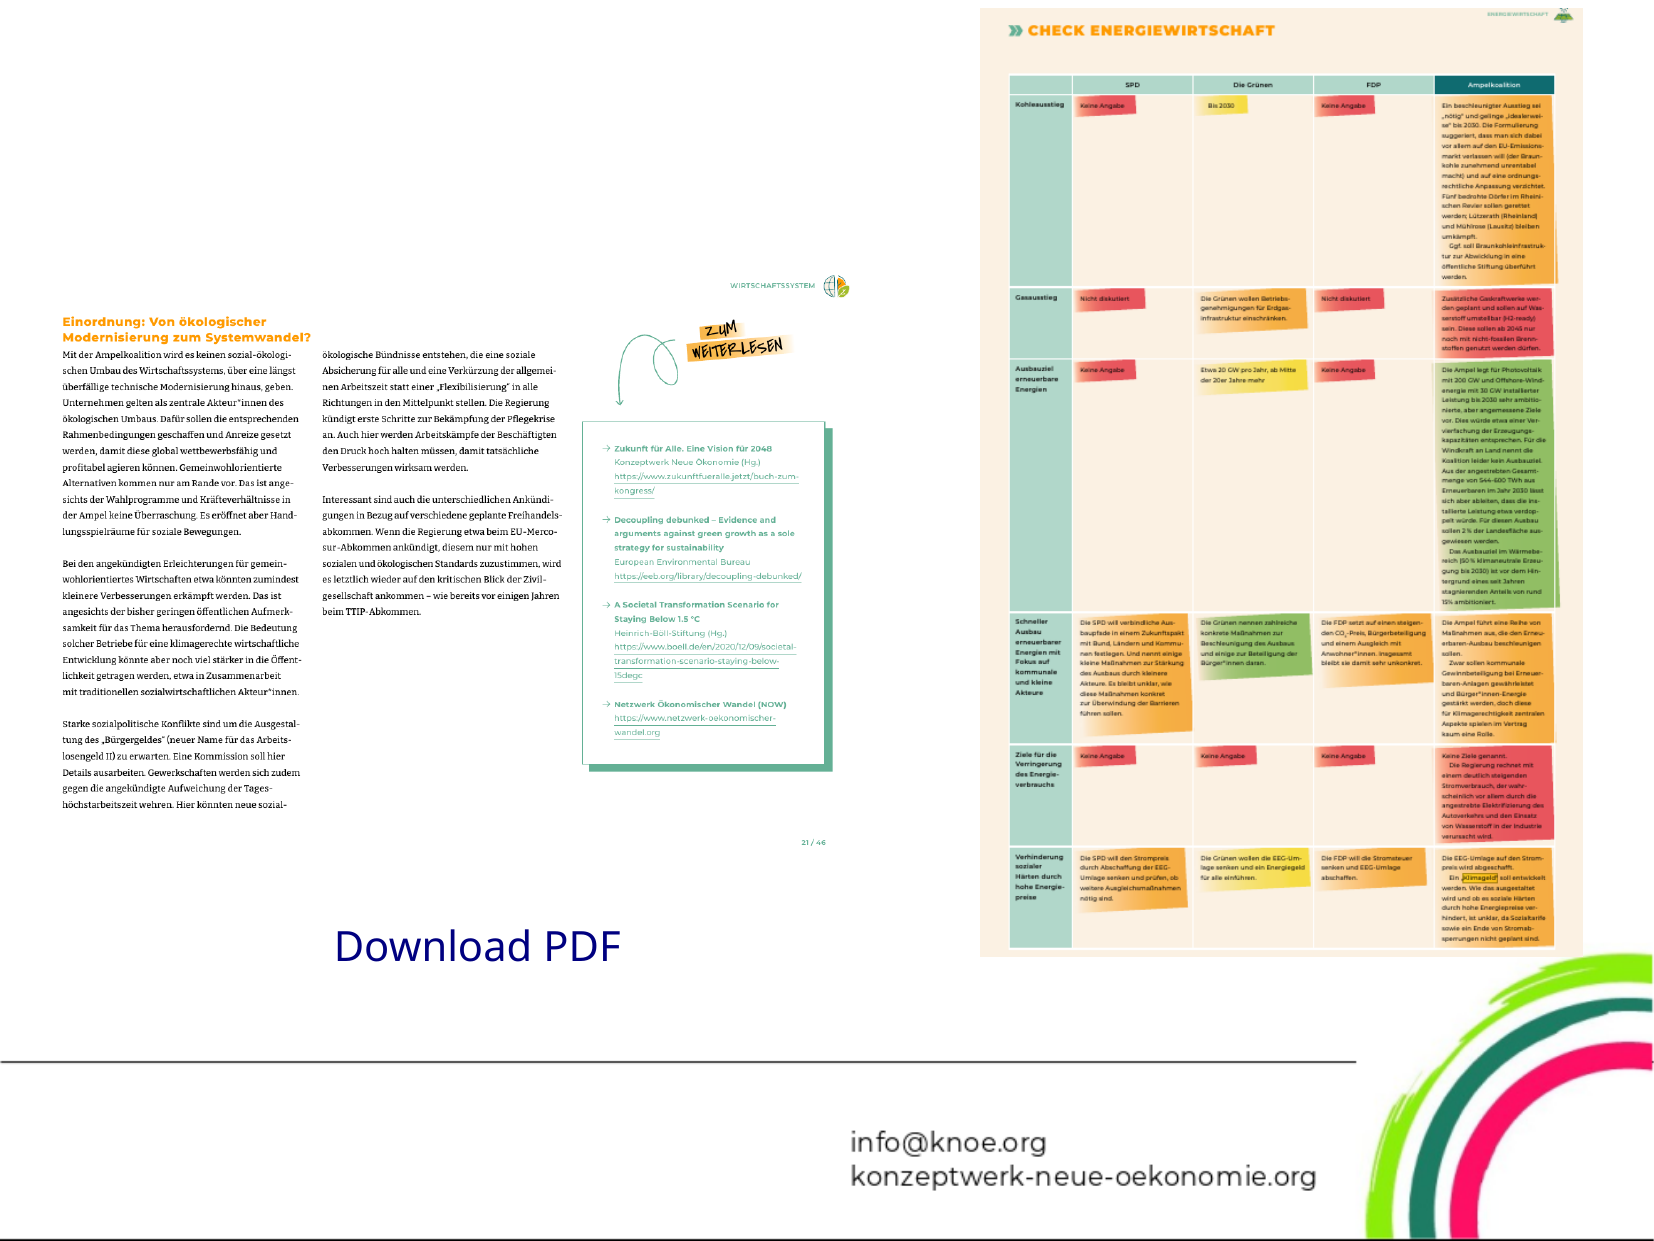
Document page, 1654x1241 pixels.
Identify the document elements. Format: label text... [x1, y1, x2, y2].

text_box Download PDF [318, 909, 986, 993]
picture [0, 0, 1654, 1241]
